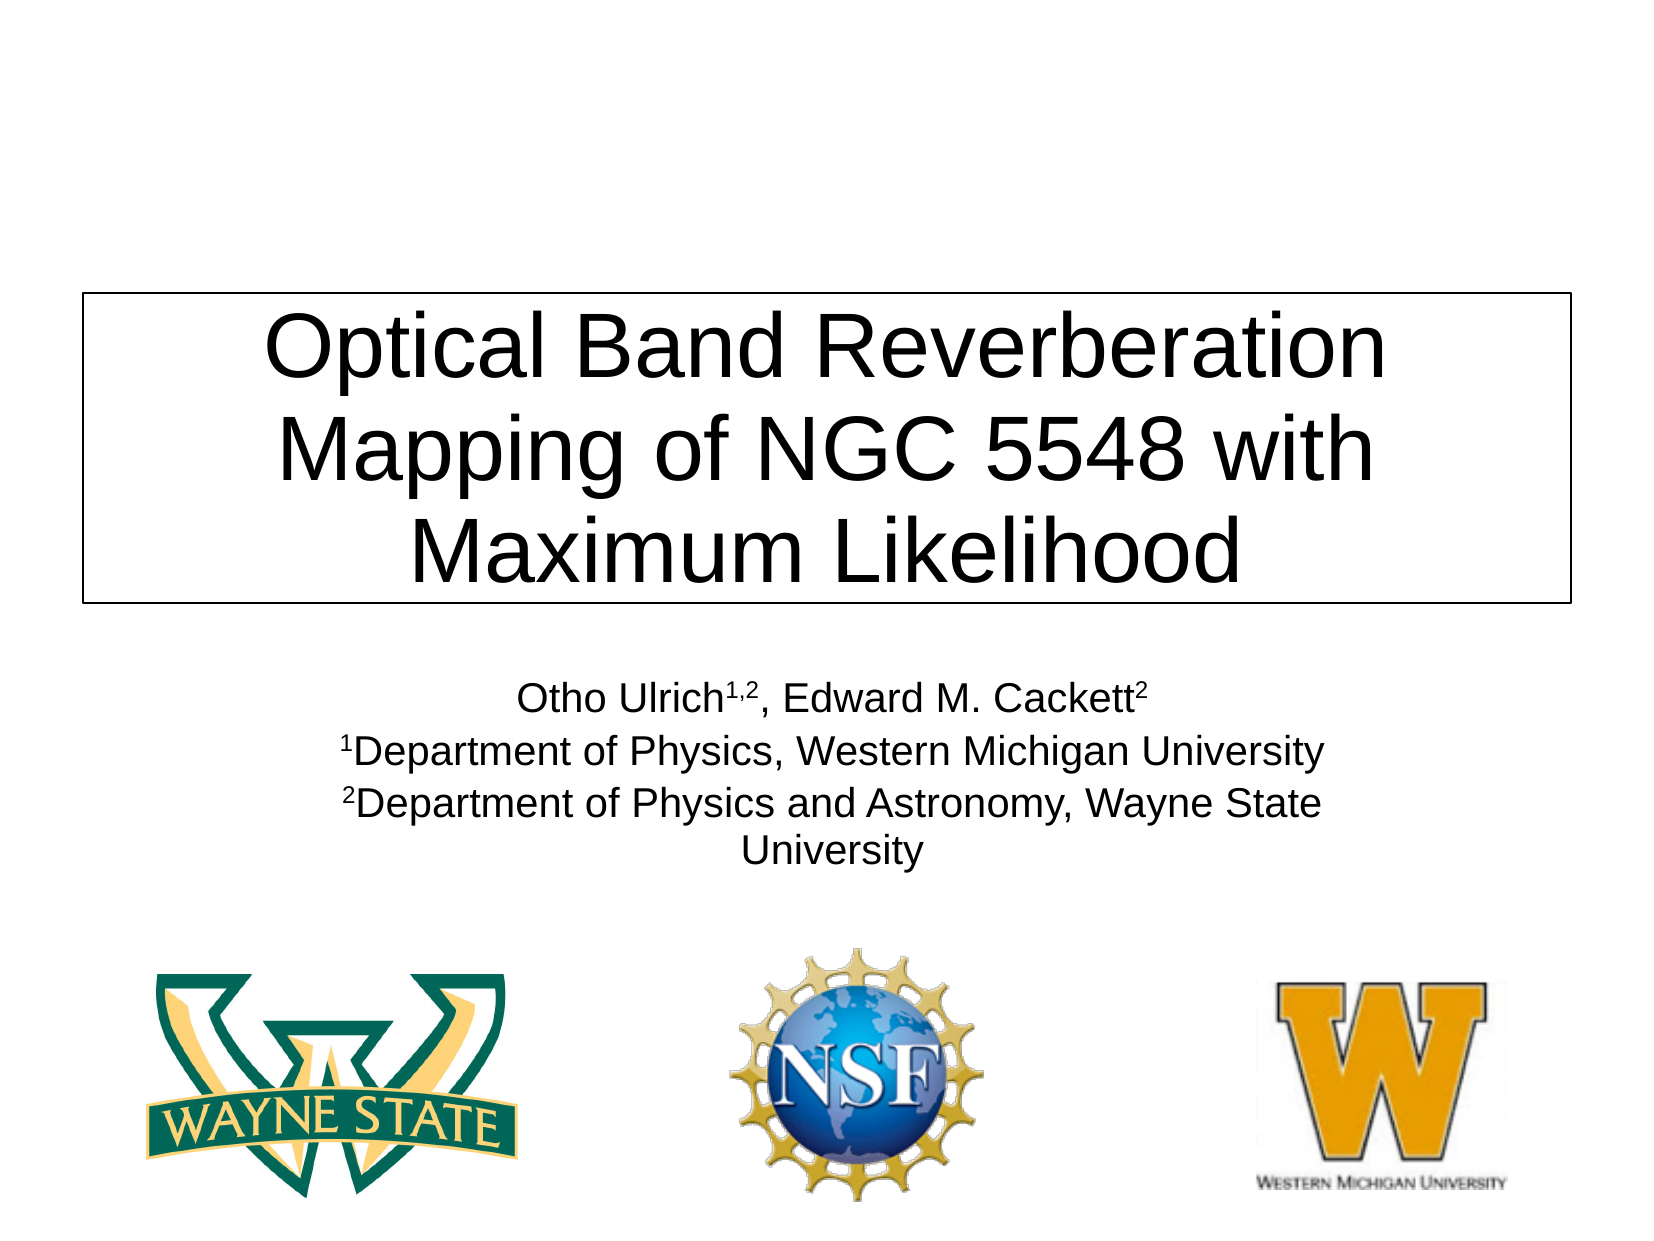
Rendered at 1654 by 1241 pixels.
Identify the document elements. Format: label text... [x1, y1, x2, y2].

picture [1255, 981, 1508, 1190]
subtitle Otho Ulrich1,2, Edward M. Cackett2 1Department of Physics, Western Michigan University 2Department of Physics and Astronomy, Wayne State University [270, 675, 1396, 1035]
picture [727, 944, 987, 1206]
title Optical Band Reverberation Mapping of NGC 5548 with Maximum Likelihood [82, 293, 1571, 604]
picture [146, 974, 518, 1198]
